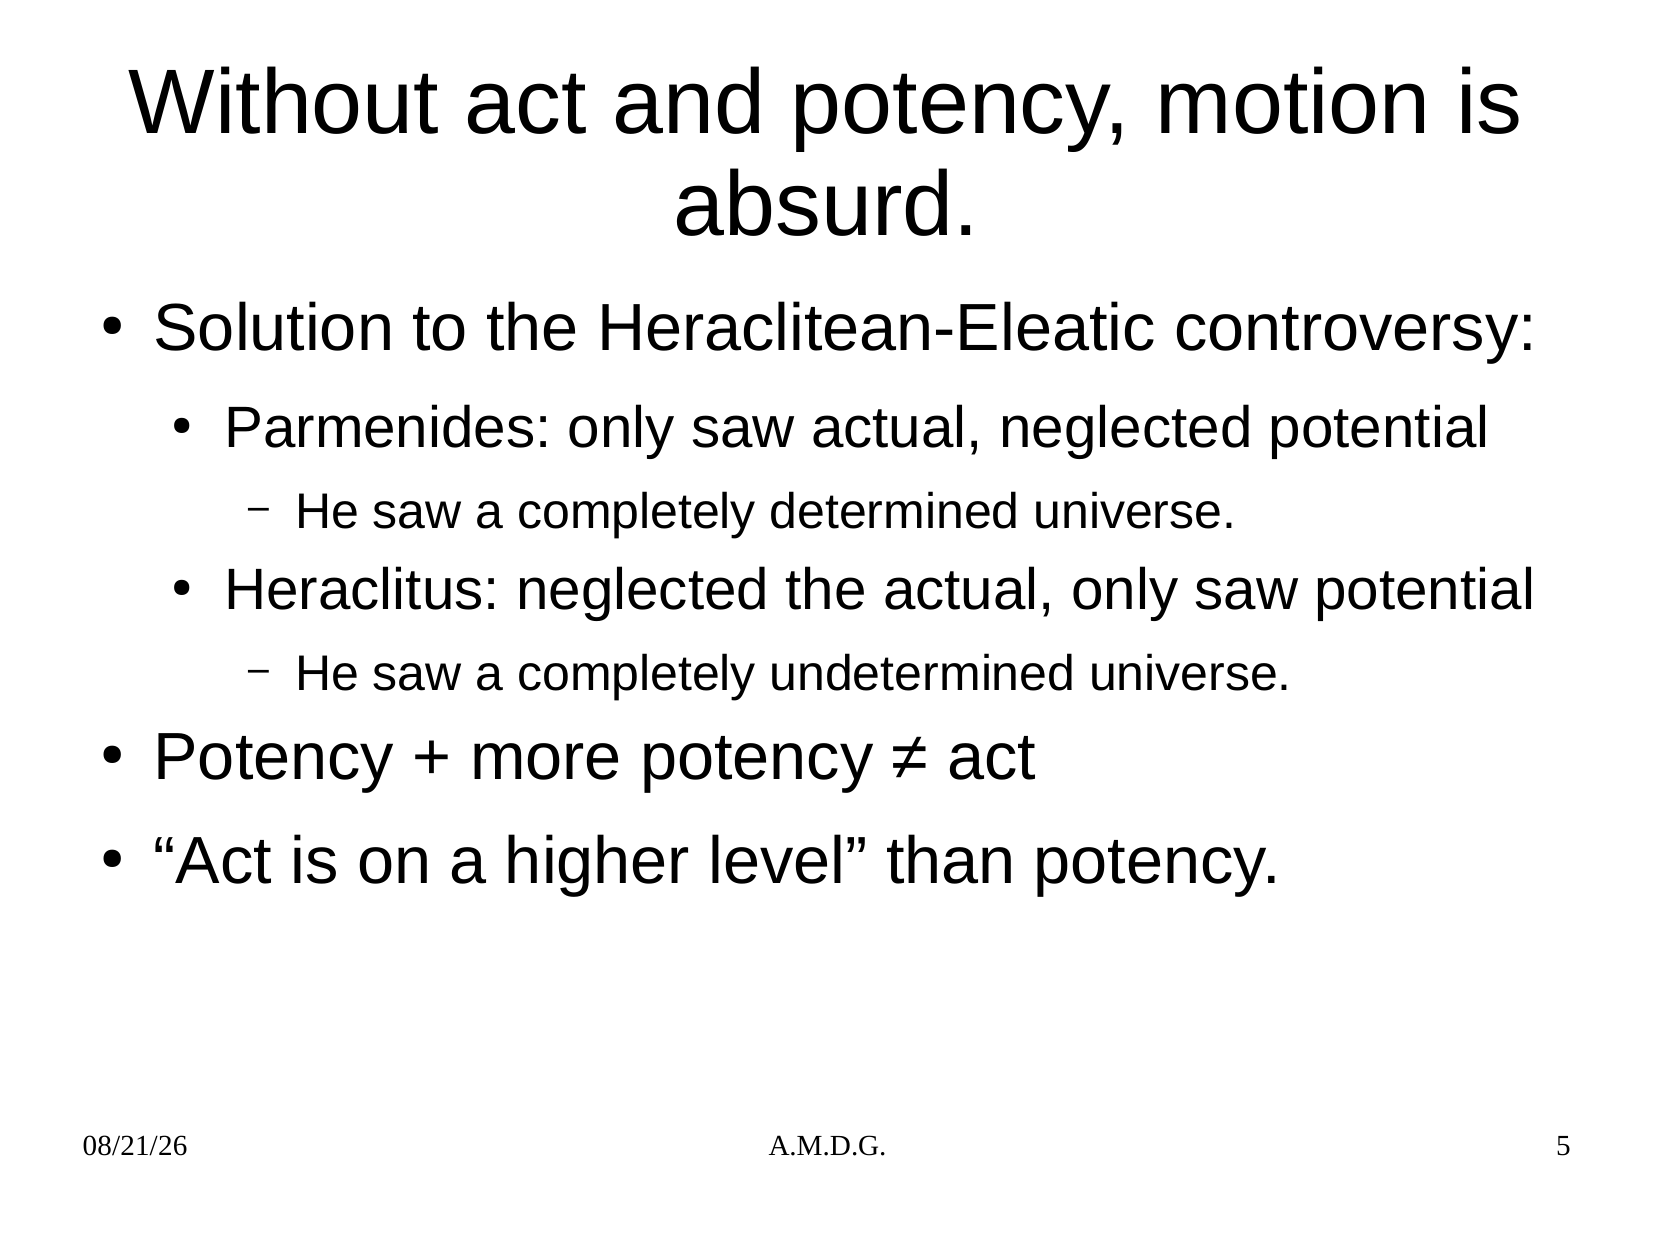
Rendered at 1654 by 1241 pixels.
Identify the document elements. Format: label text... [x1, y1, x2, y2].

list Solution to the Heraclitean-Eleatic controversy: Parmenides: only saw actual, neglected potential He saw a completely determined universe. Heraclitus: neglected the actual, only saw potential He saw a completely undetermined universe. Potency + more potency ≠ act “Act is on a higher level” than potency. [82, 290, 1571, 1109]
title Without act and potency, motion is absurd. [82, 49, 1571, 257]
